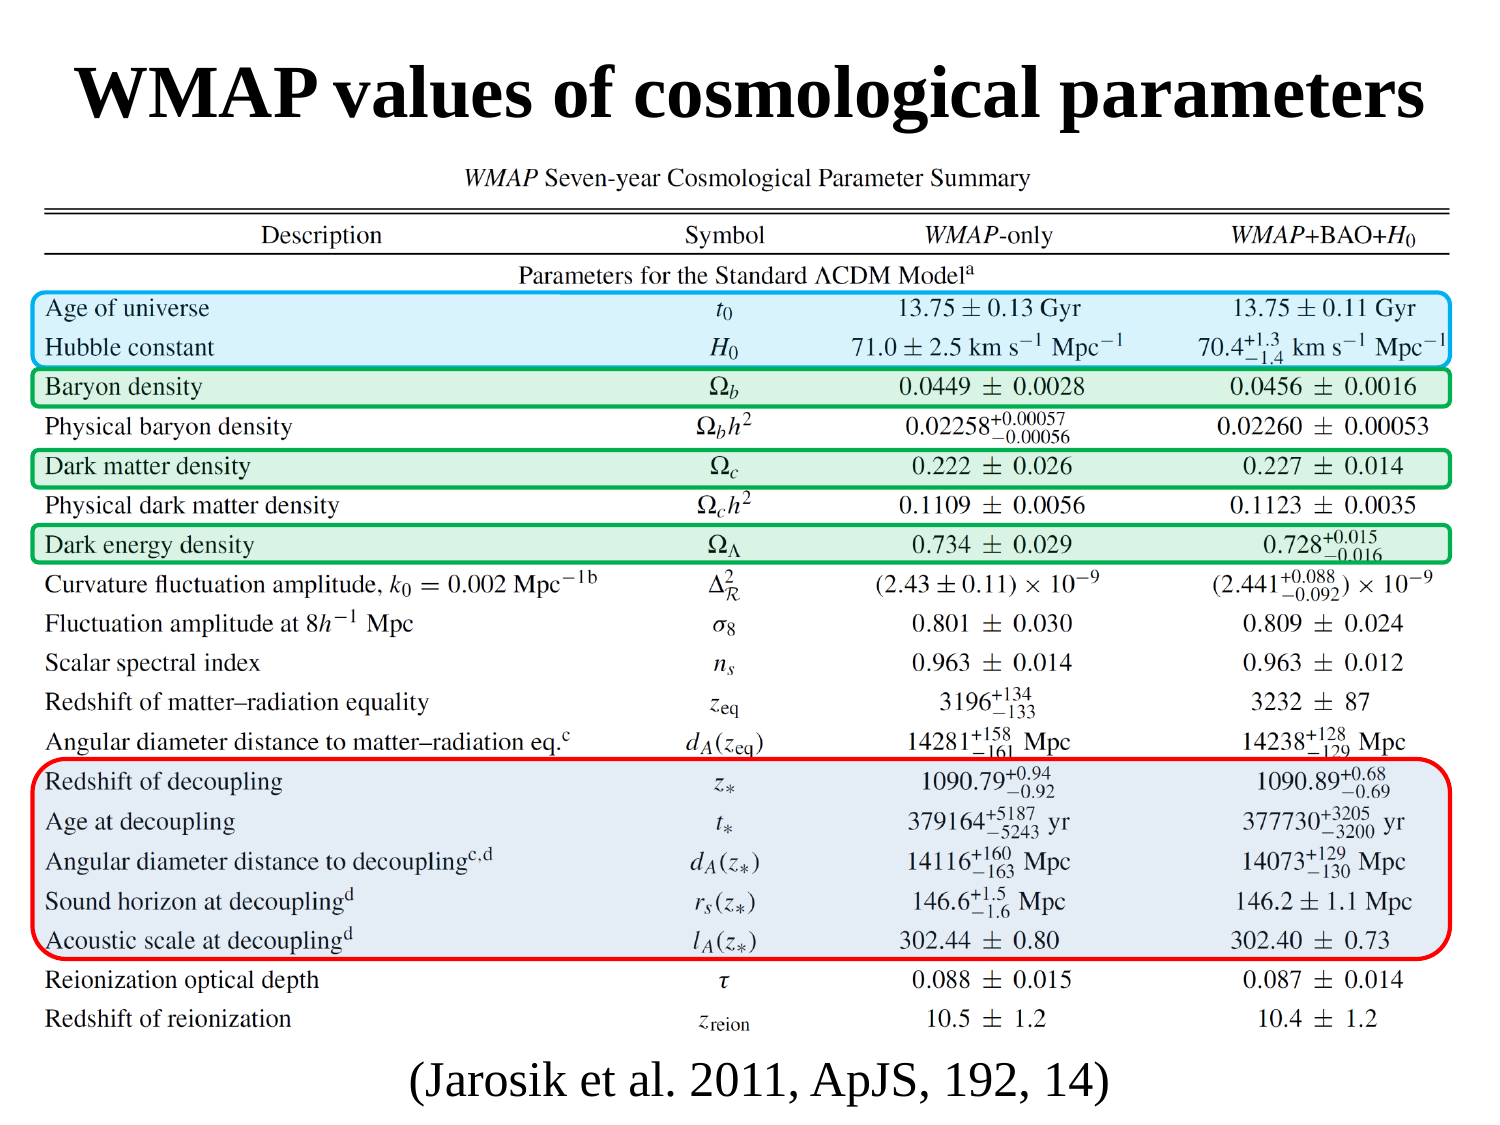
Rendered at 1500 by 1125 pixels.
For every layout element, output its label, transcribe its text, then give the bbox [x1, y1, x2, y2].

picture [37, 362, 1452, 1038]
text_box [32, 758, 1450, 959]
text_box [32, 292, 1450, 407]
title WMAP values of cosmological parameters [15, 24, 1486, 150]
picture [37, 163, 1452, 298]
text_box [32, 449, 1450, 488]
text_box [32, 524, 1450, 563]
text_box (Jarosik et al. 2011, ApJS, 192, 14) [393, 1039, 1126, 1115]
